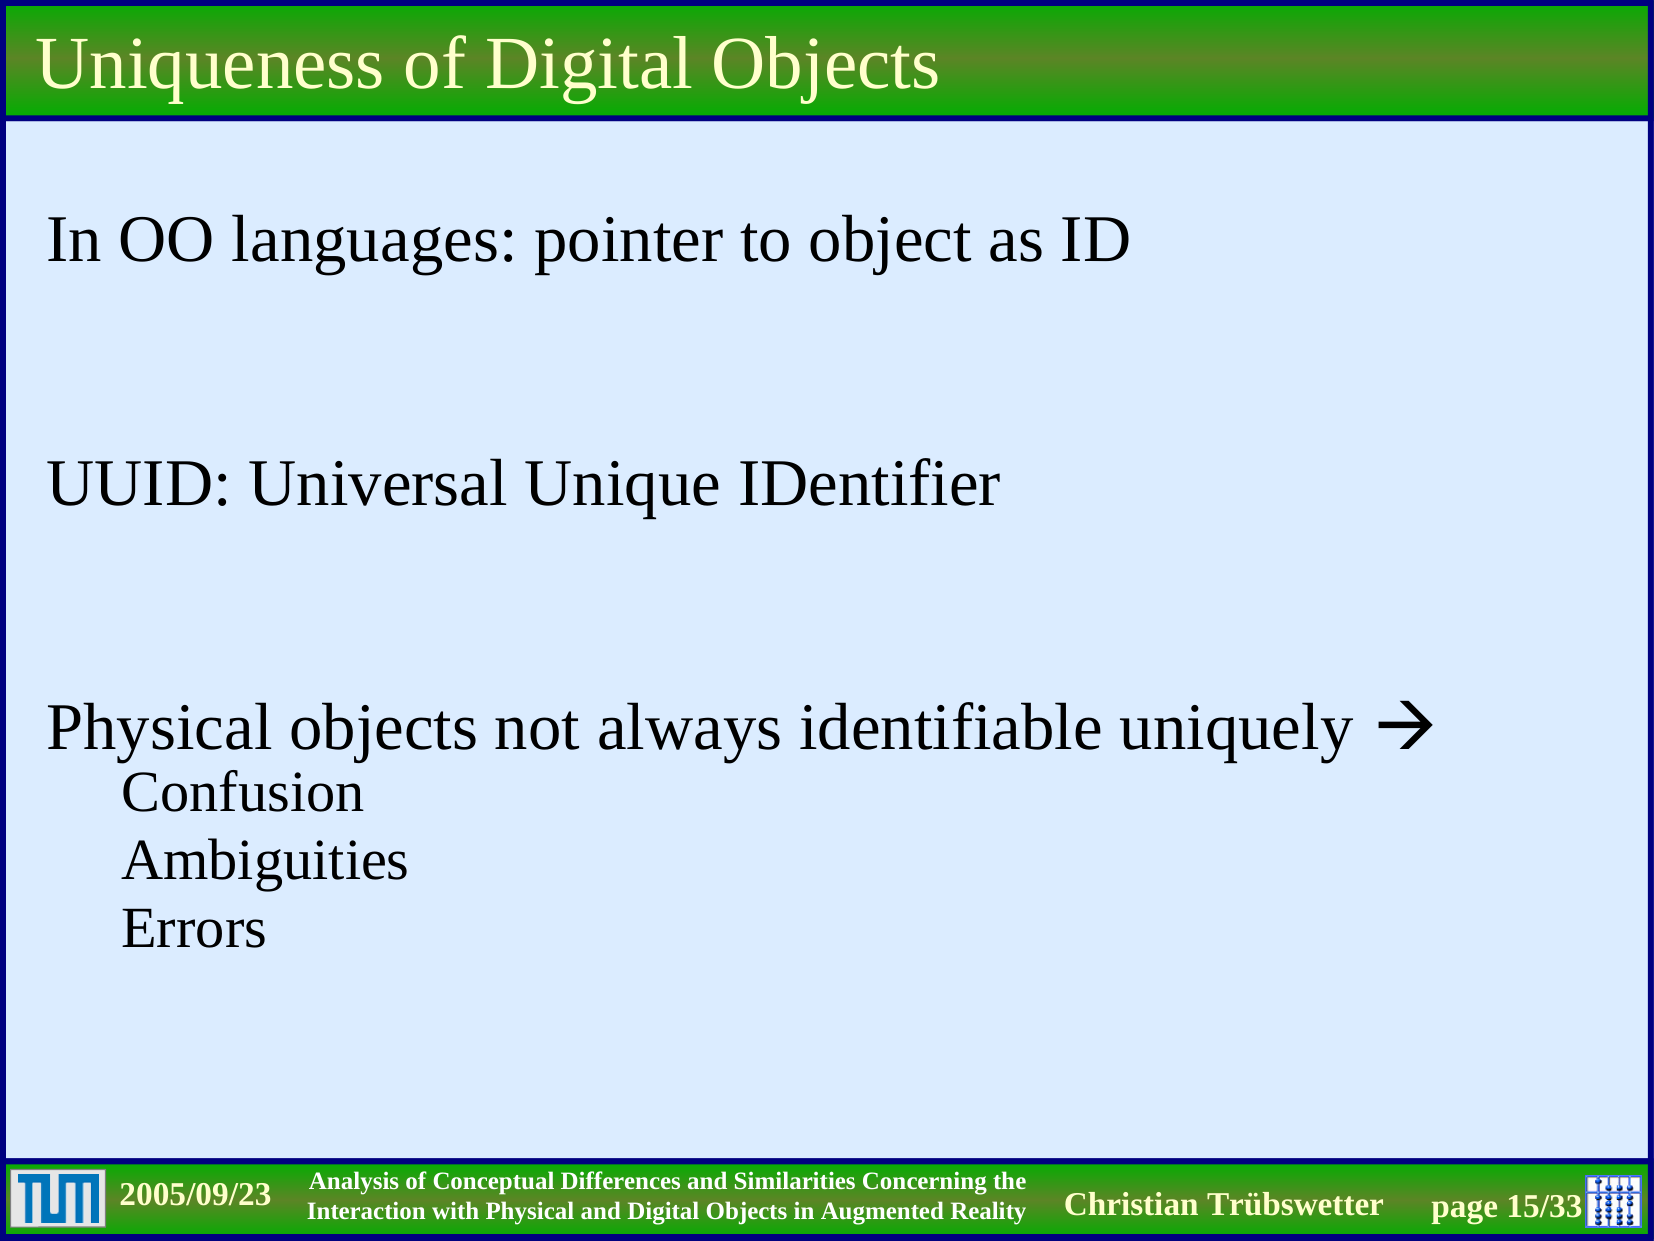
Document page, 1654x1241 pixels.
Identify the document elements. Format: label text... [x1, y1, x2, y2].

picture [18, 1174, 99, 1223]
title Uniqueness of Digital Objects [35, 0, 1628, 176]
picture [1585, 1175, 1642, 1228]
list In OO languages: pointer to object as ID UUID: Universal Unique IDentifier Physical objects not always identifiable uniquely  Confusion Ambiguities Errors [29, 206, 1622, 1140]
